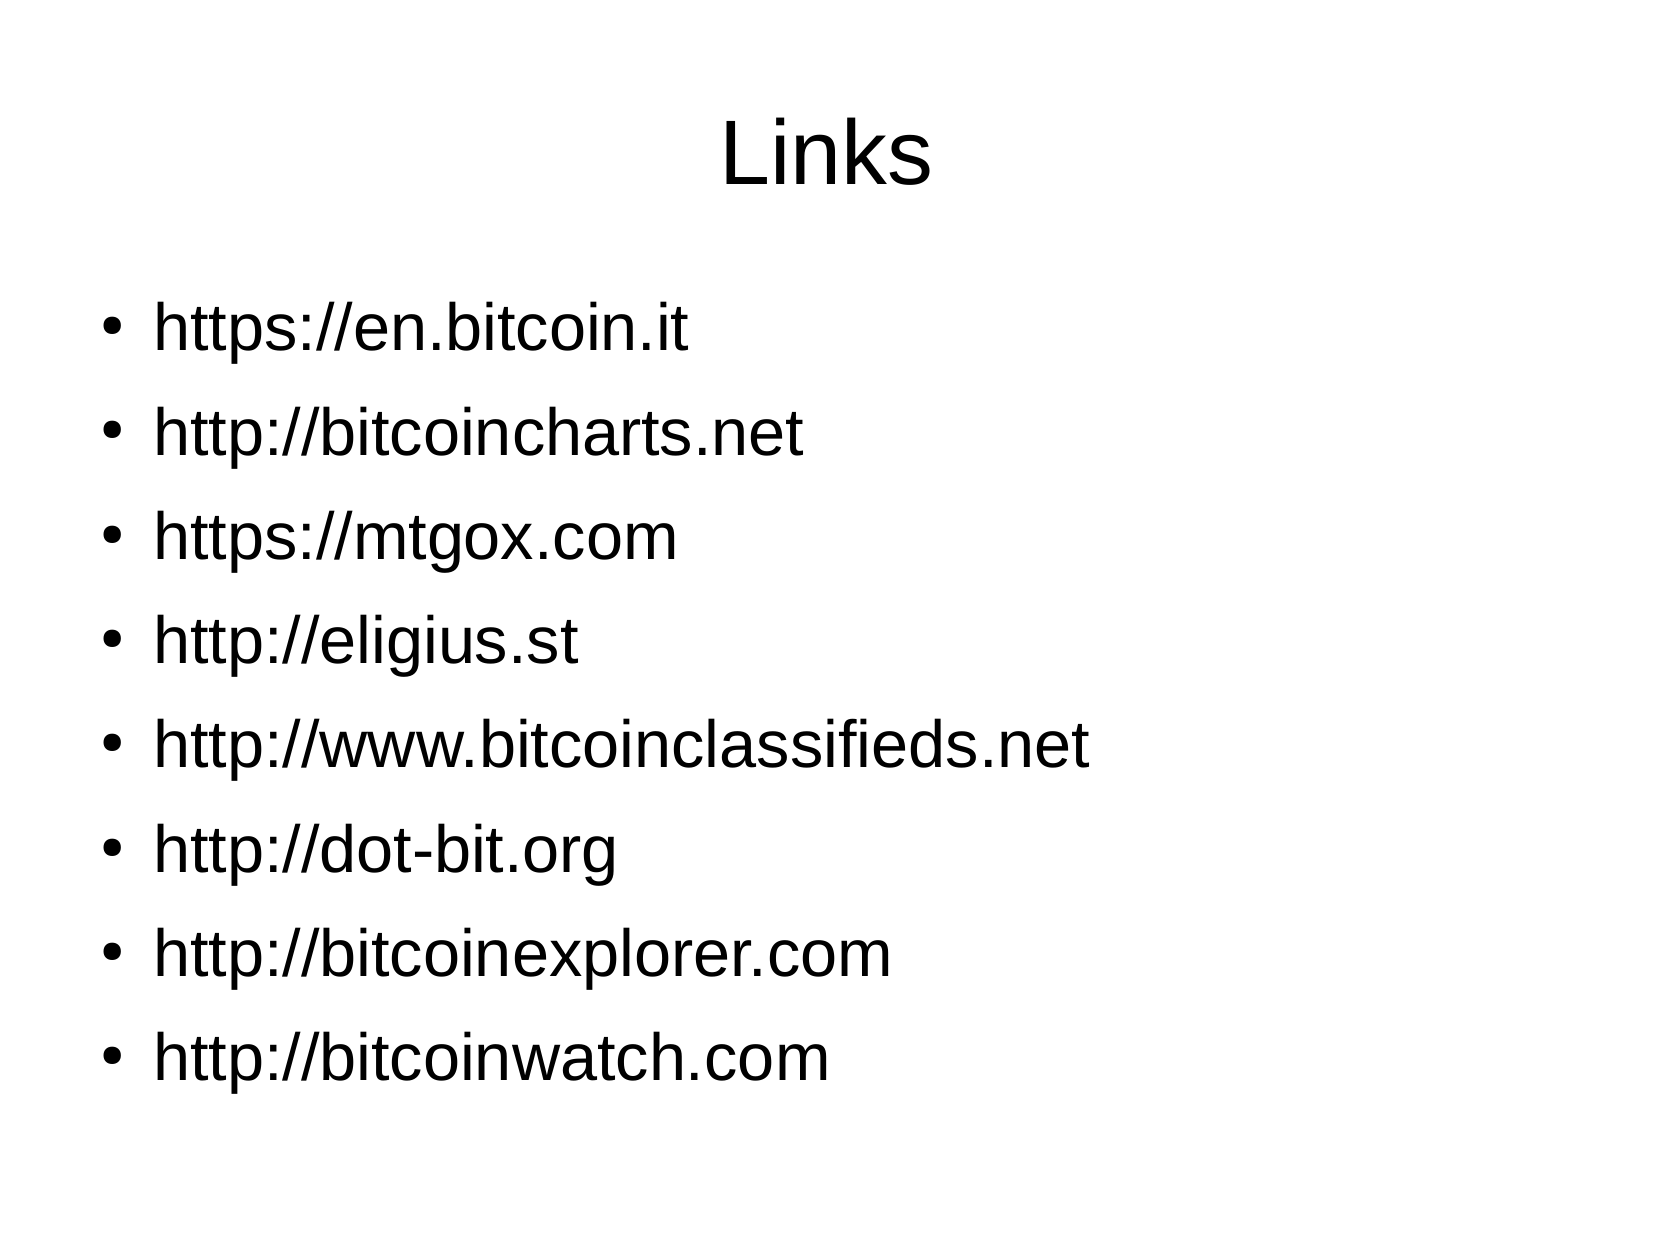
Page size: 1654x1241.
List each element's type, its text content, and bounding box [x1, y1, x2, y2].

title Links [82, 56, 1571, 250]
list https://en.bitcoin.it http://bitcoincharts.net https://mtgox.com http://eligius.st http://www.bitcoinclassifieds.net http://dot-bit.org http://bitcoinexplorer.com http://bitcoinwatch.com [82, 290, 1571, 1109]
